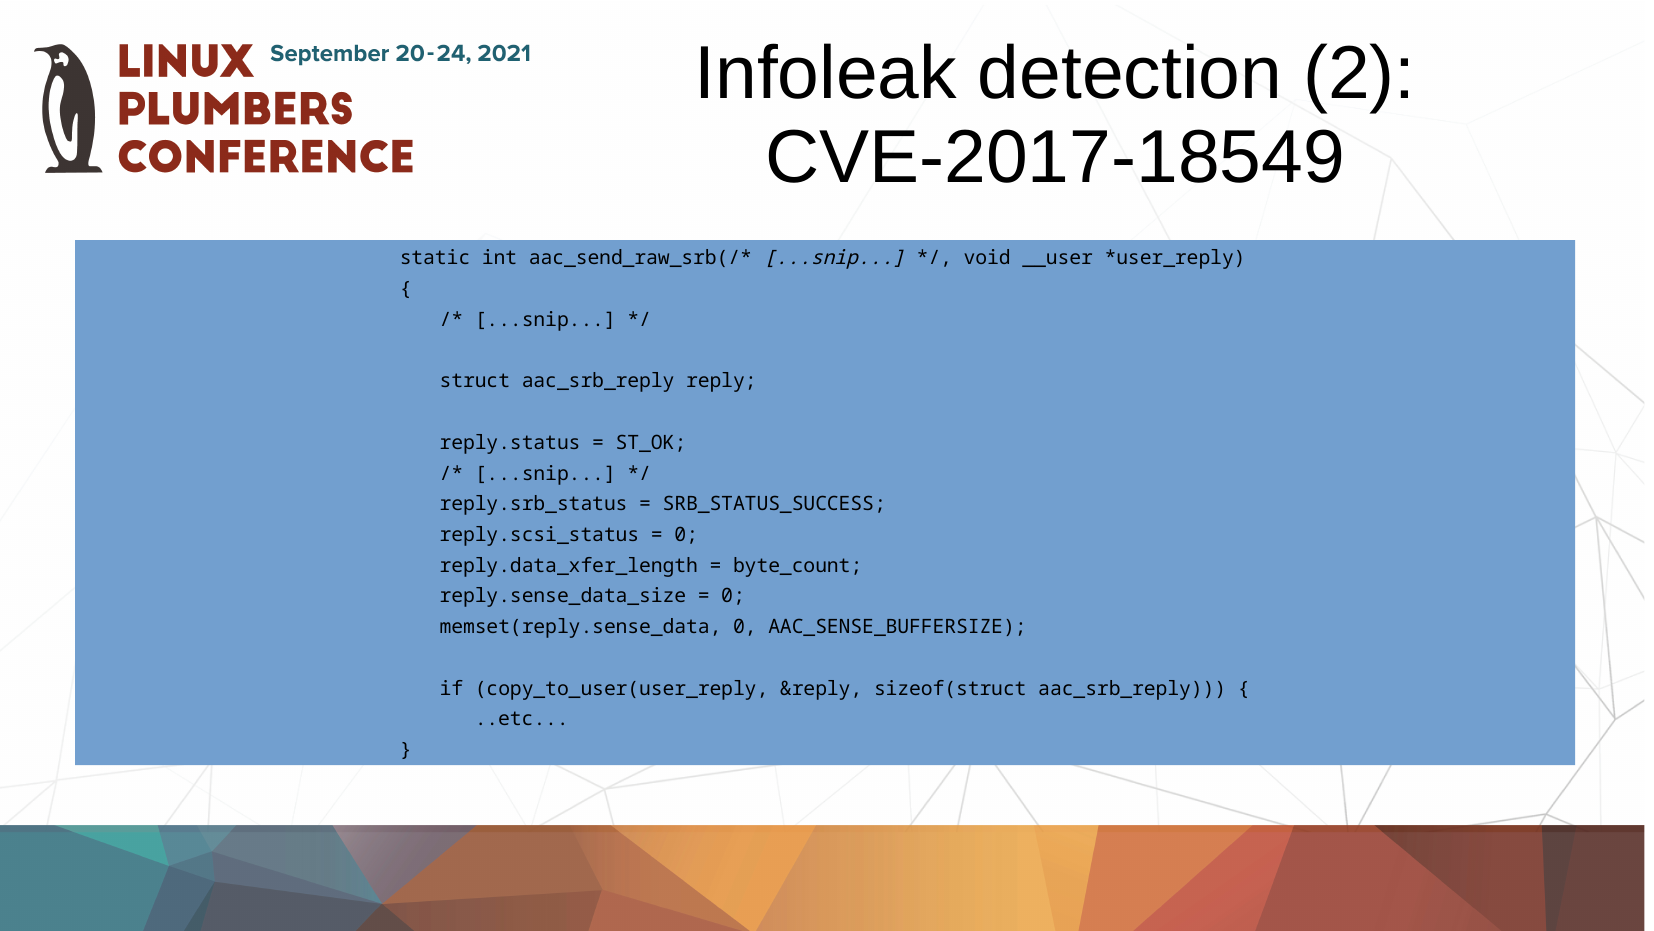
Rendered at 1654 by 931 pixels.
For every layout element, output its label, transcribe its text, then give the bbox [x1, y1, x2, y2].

title Infoleak detection (2): CVE-2017-18549 [540, 30, 1571, 199]
text_box static int aac_send_raw_srb(/* [...snip...] */, void __user *user_reply) { /* [...snip...] */ struct aac_srb_reply reply; reply.status = ST_OK; /* [...snip...] */ reply.srb_status = SRB_STATUS_SUCCESS; reply.scsi_status = 0; reply.data_xfer_length = byte_count; reply.sense_data_size = 0; memset(reply.sense_data, 0, AAC_SENSE_BUFFERSIZE); if (copy_to_user(user_reply, &reply, sizeof(struct aac_srb_reply))) { ..etc... } [75, 240, 1576, 766]
picture [0, 1, 1645, 931]
